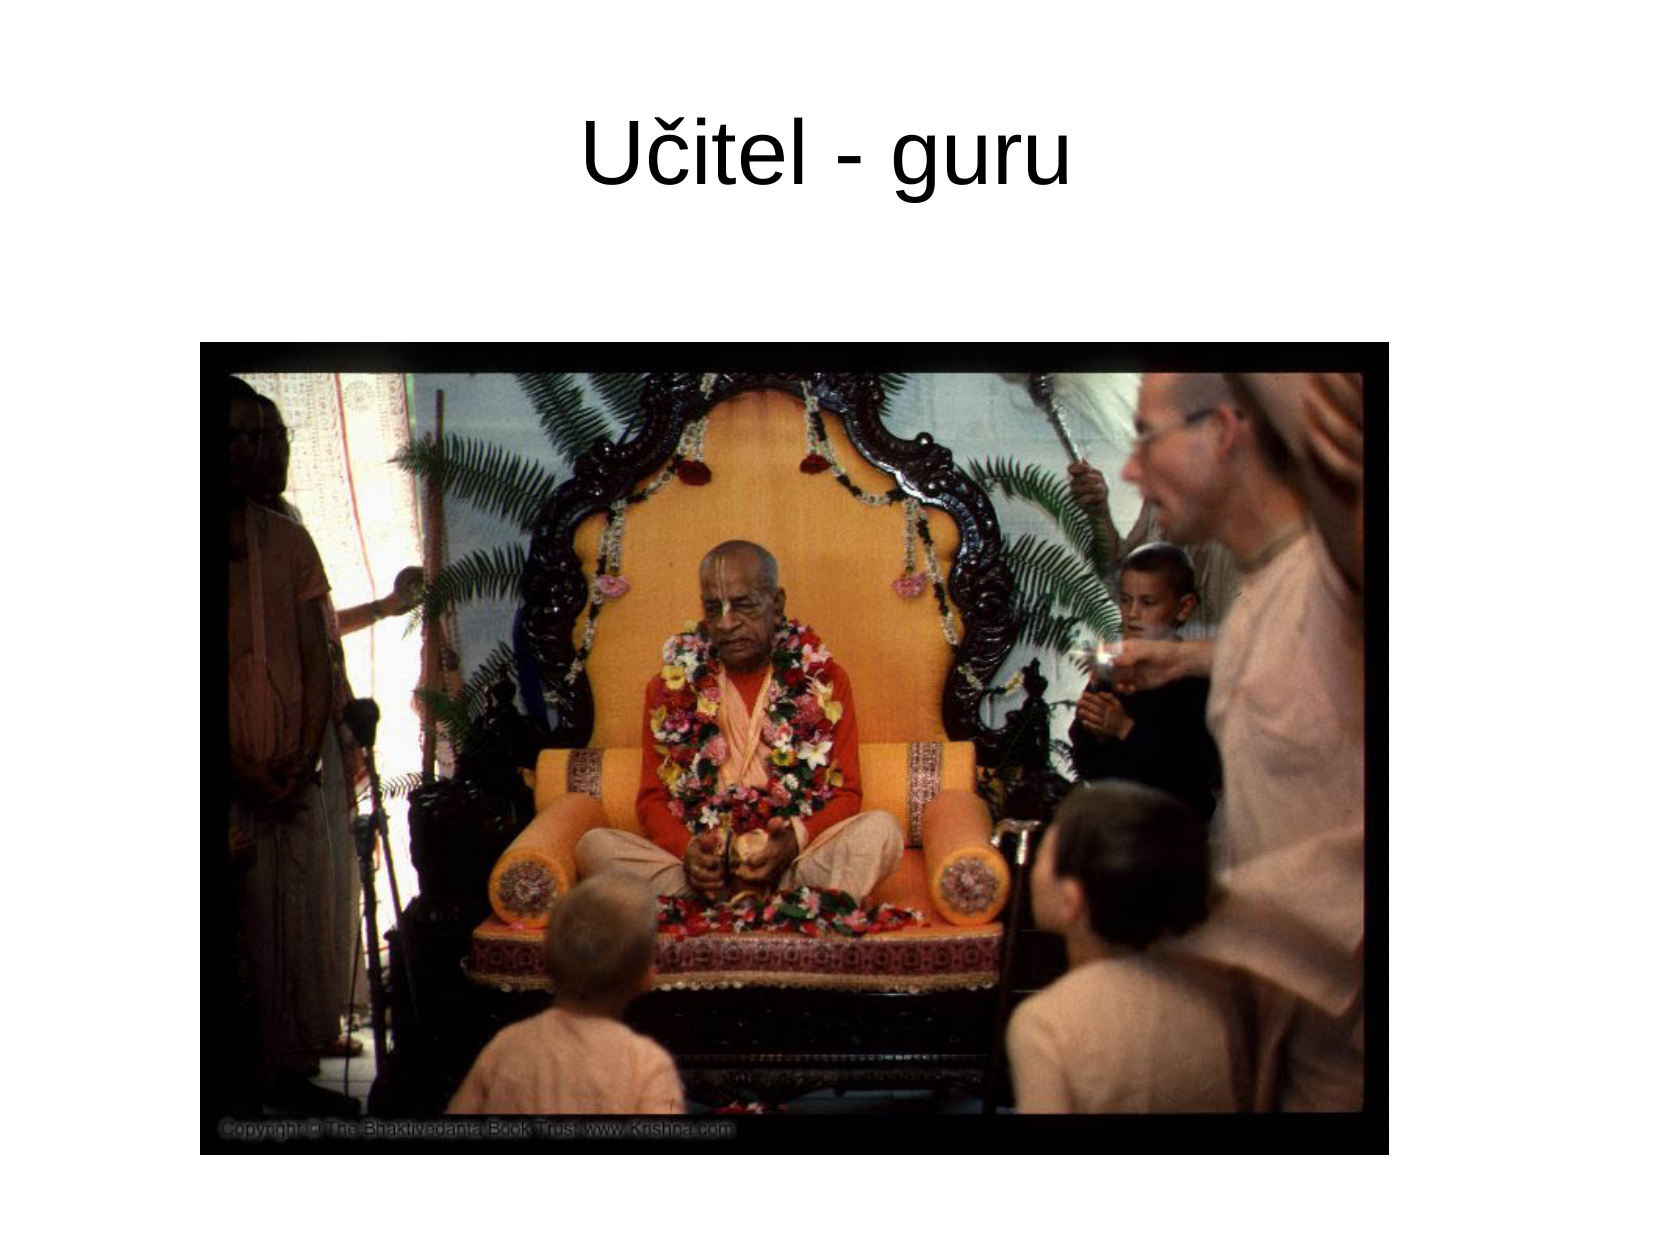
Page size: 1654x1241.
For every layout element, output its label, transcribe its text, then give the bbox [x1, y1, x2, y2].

picture [200, 342, 1389, 1155]
title Učitel - guru [82, 49, 1571, 257]
